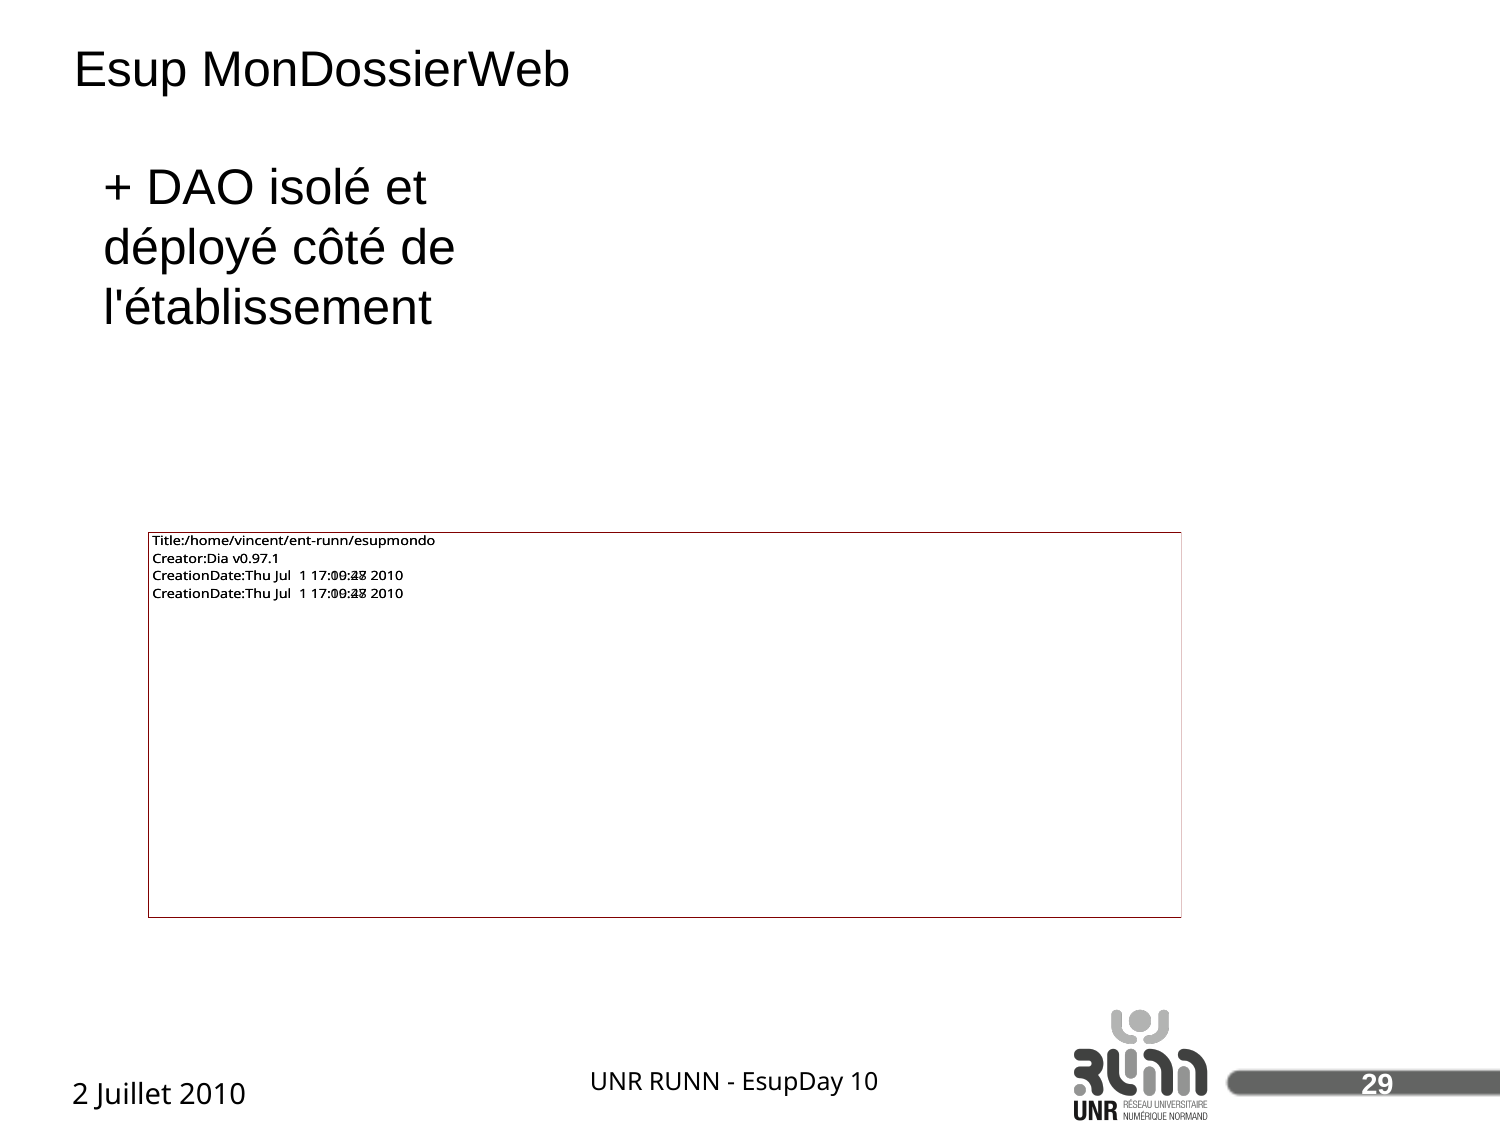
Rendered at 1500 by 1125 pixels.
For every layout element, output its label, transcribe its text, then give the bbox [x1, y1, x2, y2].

picture [1068, 1003, 1213, 1125]
picture [147, 531, 1182, 918]
text_box + DAO isolé et déployé côté de l'établissement [88, 147, 562, 343]
picture [1220, 1065, 1500, 1103]
text_box Esup MonDossierWeb [59, 29, 650, 105]
